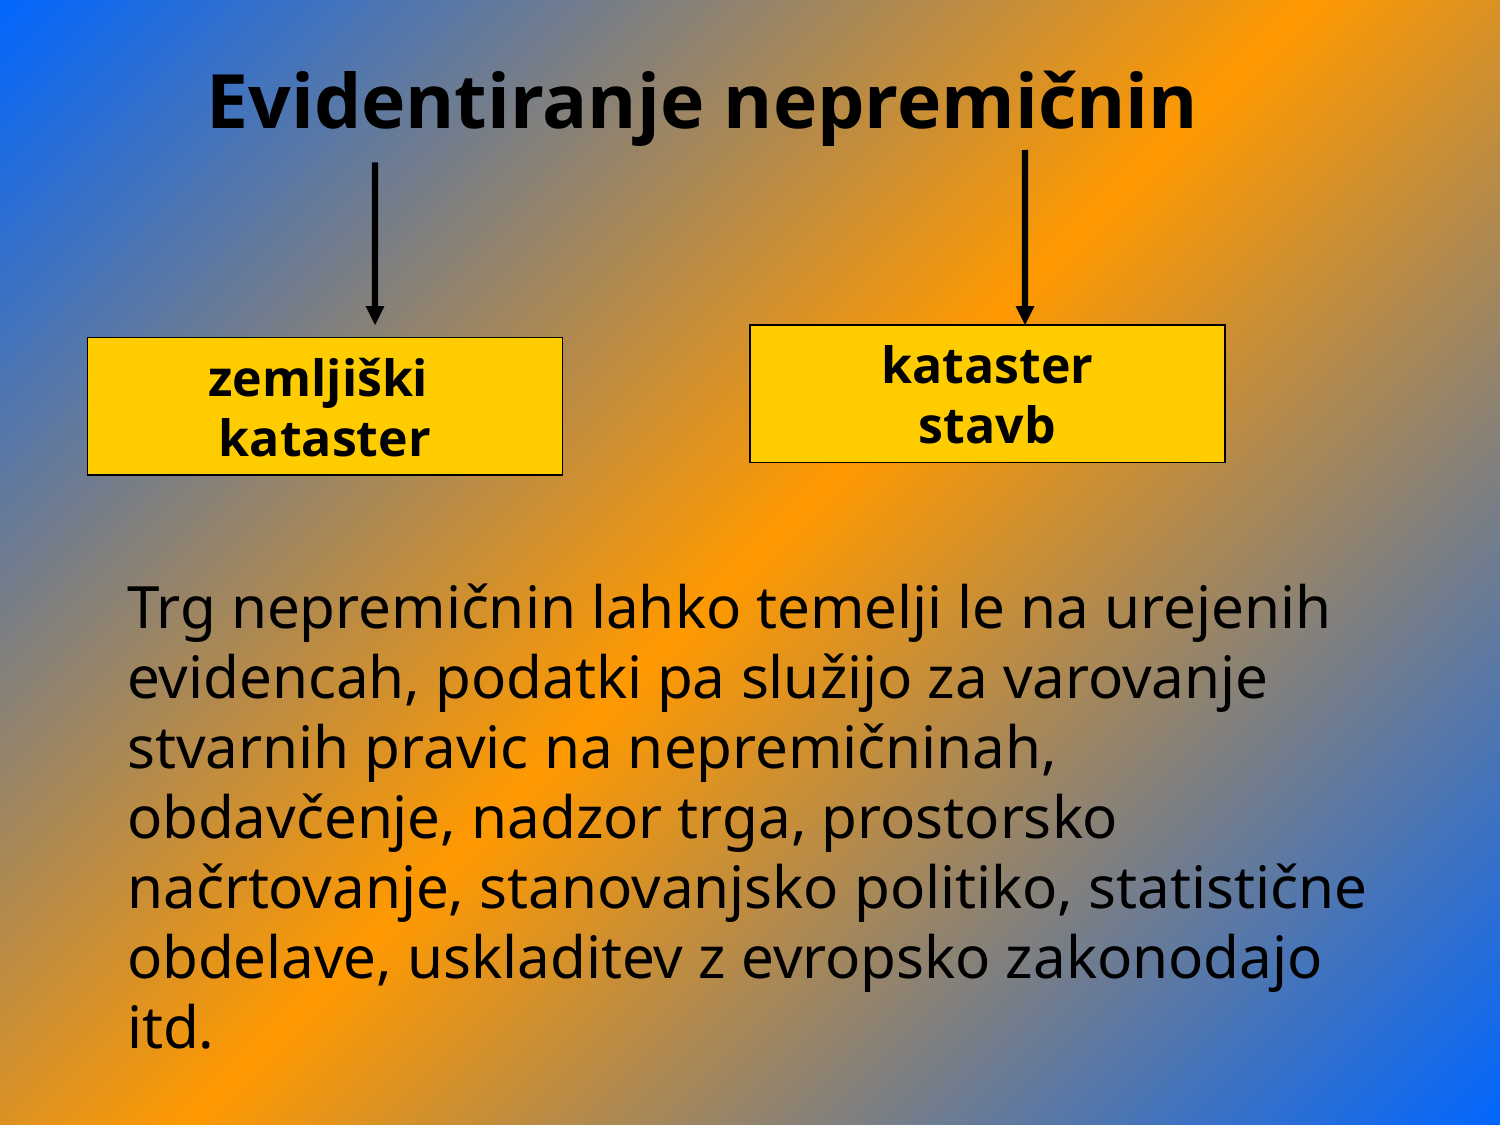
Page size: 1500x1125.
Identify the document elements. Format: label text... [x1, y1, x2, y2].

text_box Trg nepremičnin lahko temelji le na urejenih evidencah, podatki pa služijo za varovanje stvarnih pravic na nepremičninah, obdavčenje, nadzor trga, prostorsko načrtovanje, stanovanjsko politiko, statistične obdelave, uskladitev z evropsko zakonodajo itd. [112, 562, 1388, 1068]
text_box zemljiški kataster [87, 337, 563, 475]
title Evidentiranje nepremičnin [75, 50, 1350, 238]
text_box kataster stavb [750, 324, 1225, 463]
